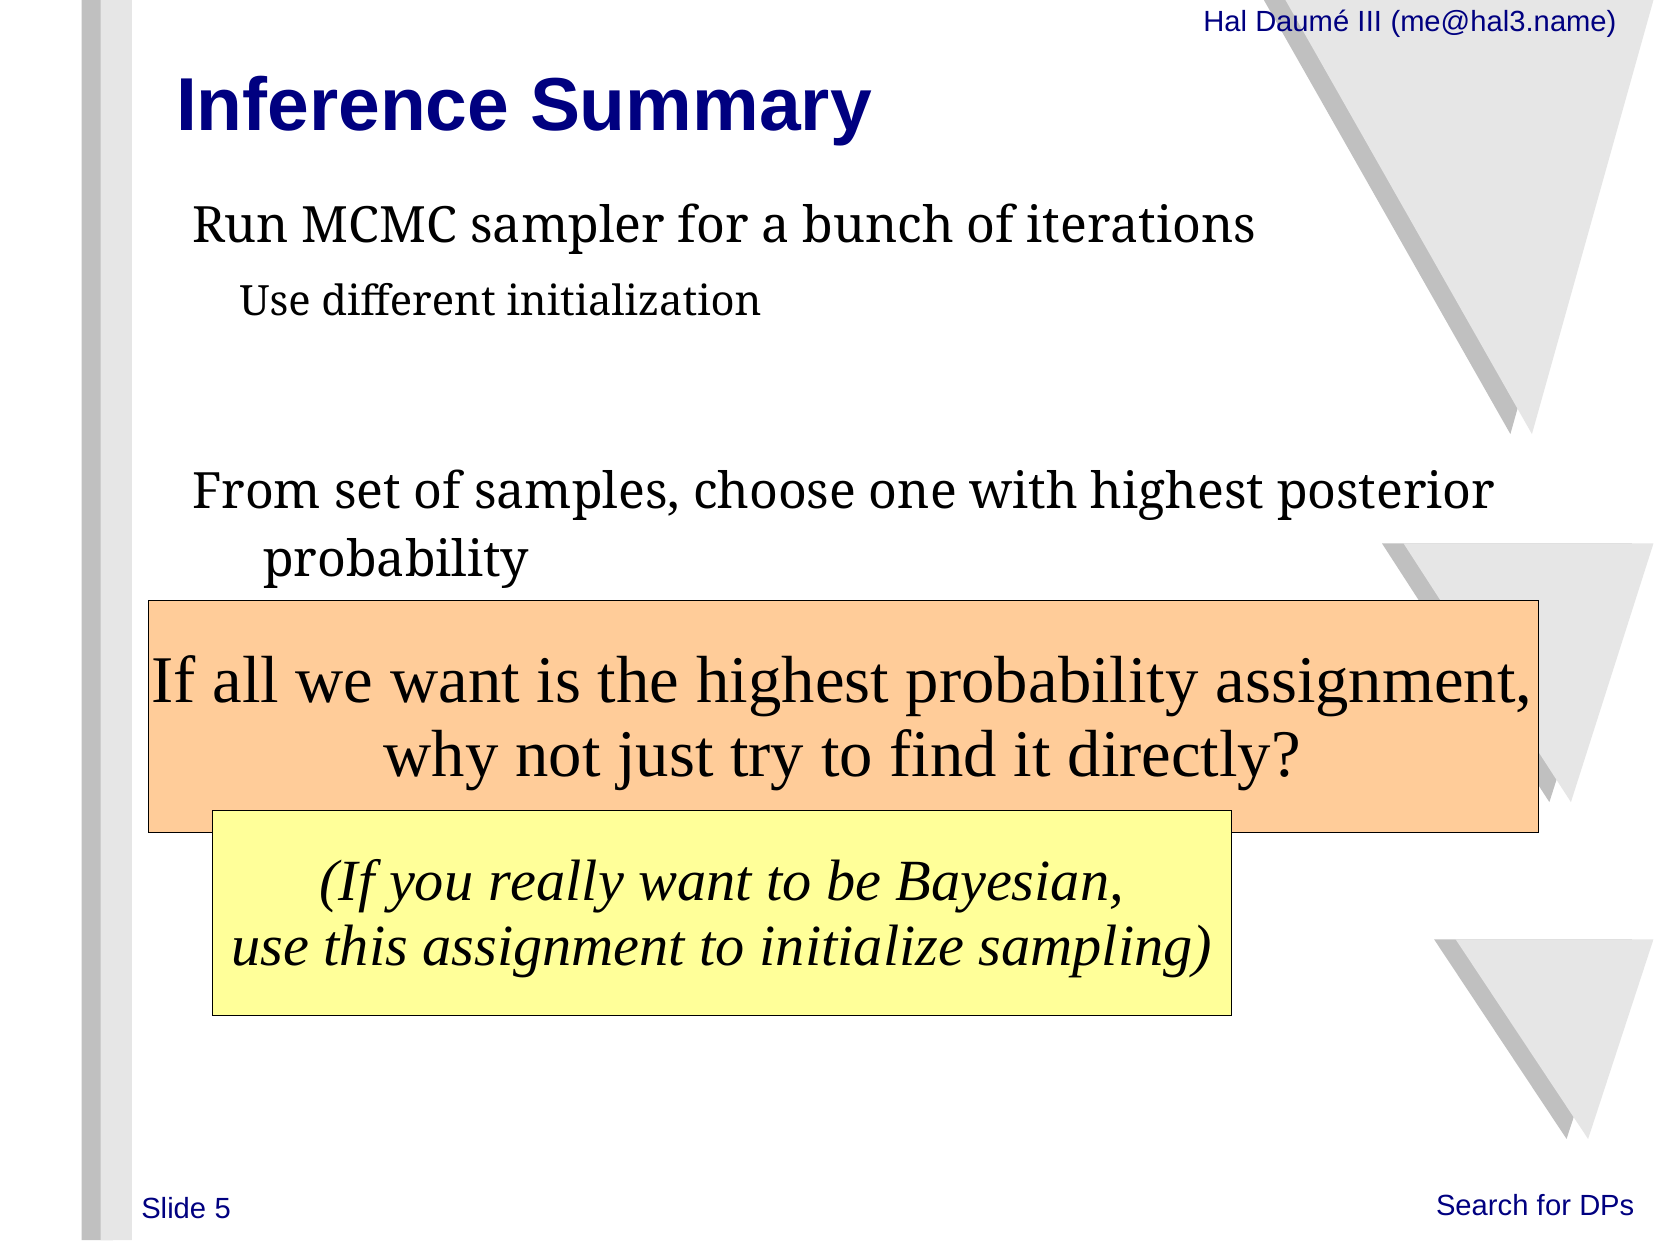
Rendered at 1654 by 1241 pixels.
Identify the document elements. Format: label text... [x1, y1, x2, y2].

text_box (If you really want to be Bayesian, use this assignment to initialize sampling) [212, 810, 1232, 1016]
title Inference Summary [176, 44, 1509, 166]
text_box If all we want is the highest probability assignment, why not just try to find it directly? [148, 600, 1539, 833]
list Run MCMC sampler for a bunch of iterations Use different initialization From set of samples, choose one with highest posterior probability [180, 188, 1512, 600]
list Run MCMC sampler for a bunch of iterations Use different initialization From set of samples, choose one with highest posterior probability [180, 833, 1512, 1127]
